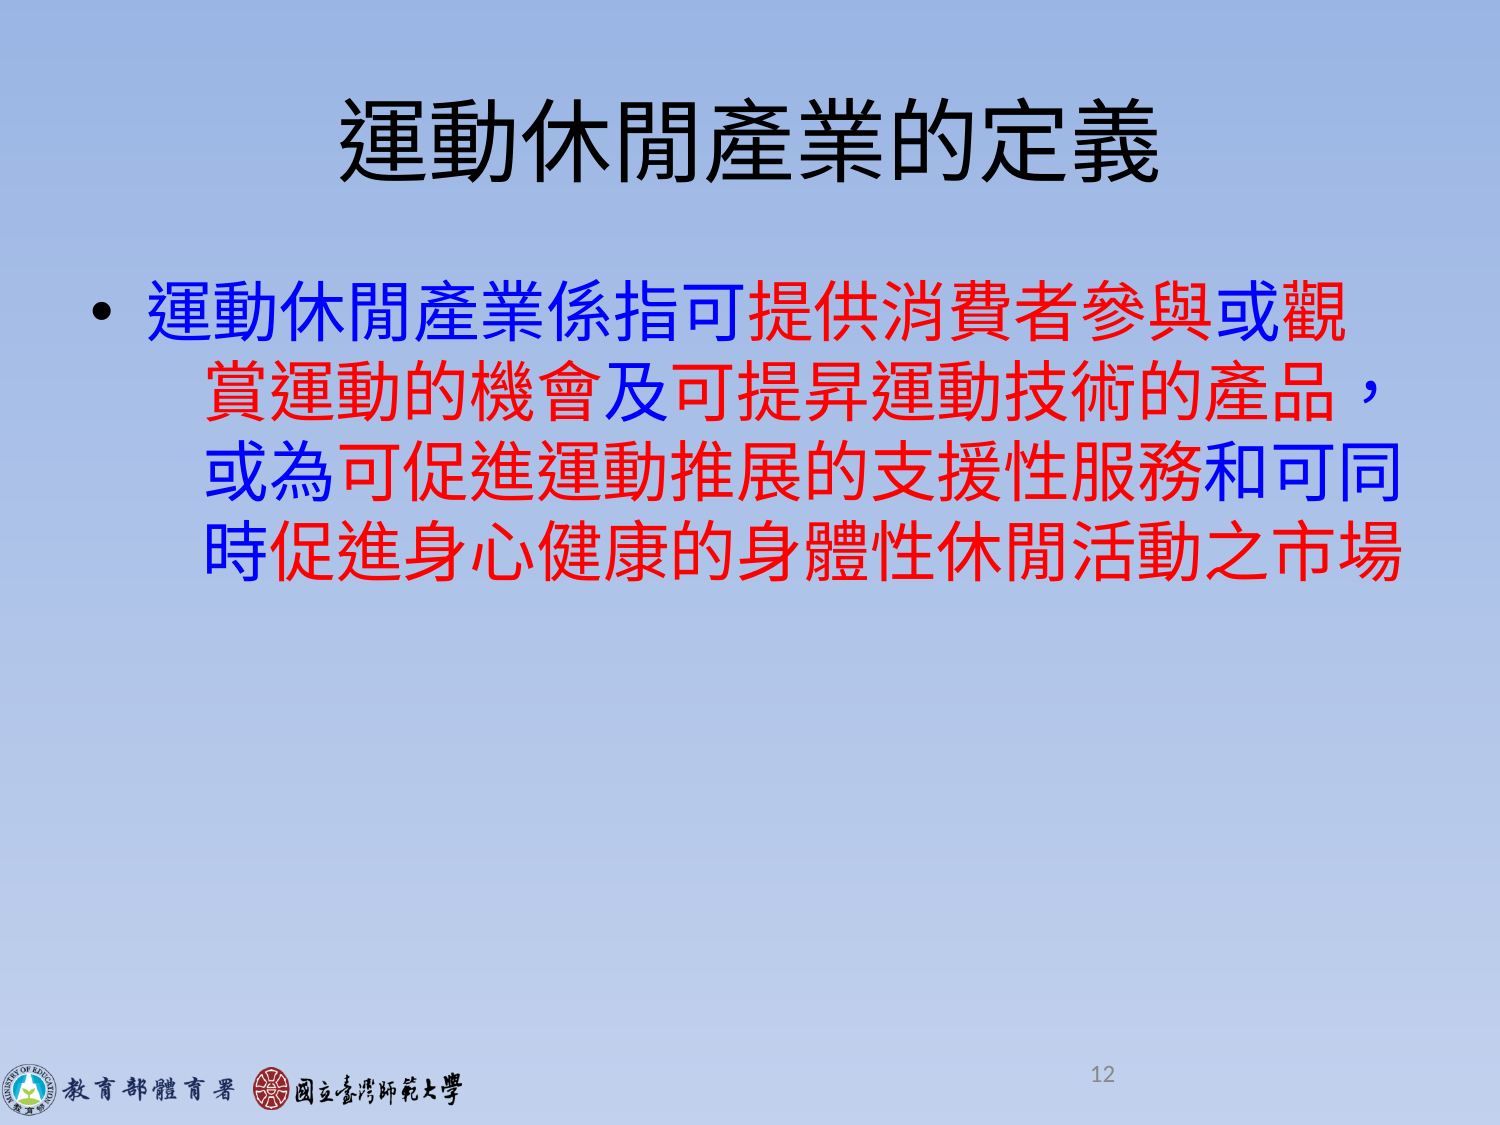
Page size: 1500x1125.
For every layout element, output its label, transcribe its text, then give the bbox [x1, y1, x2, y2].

text_box [1074, 1042, 1426, 1103]
list 運動休閒產業係指可提供消費者參與或觀賞運動的機會及可提昇運動技術的產品，或為可促進運動推展的支援性服務和可同時促進身心健康的身體性休閒活動之市場 [75, 262, 1426, 1005]
title 運動休閒產業的定義 [75, 45, 1426, 233]
